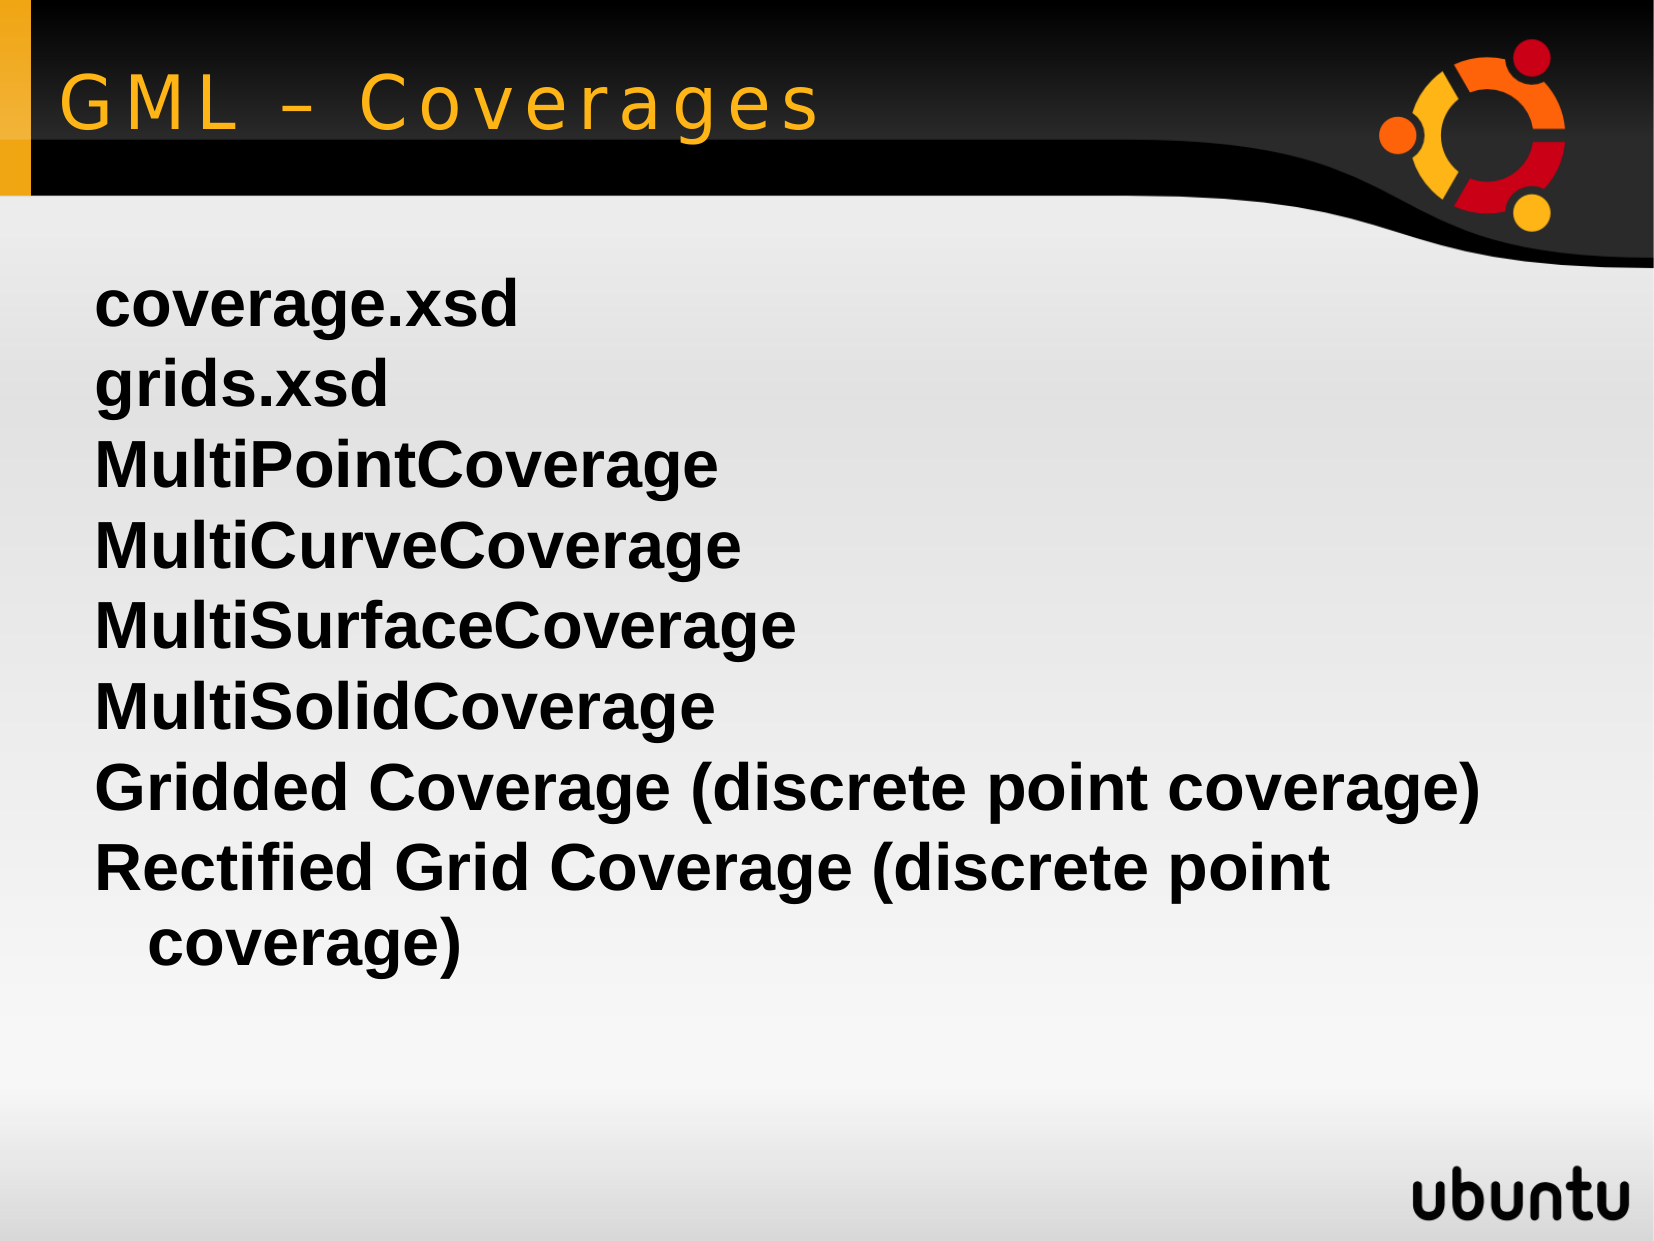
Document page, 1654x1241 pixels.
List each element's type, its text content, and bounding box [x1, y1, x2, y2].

title GML – Coverages [59, 29, 1270, 178]
list coverage.xsd grids.xsd MultiPointCoverage MultiCurveCoverage MultiSurfaceCoverage MultiSolidCoverage Gridded Coverage (discrete point coverage) Rectified Grid Coverage (discrete point coverage) [76, 265, 1565, 1236]
picture [0, 0, 1654, 1241]
